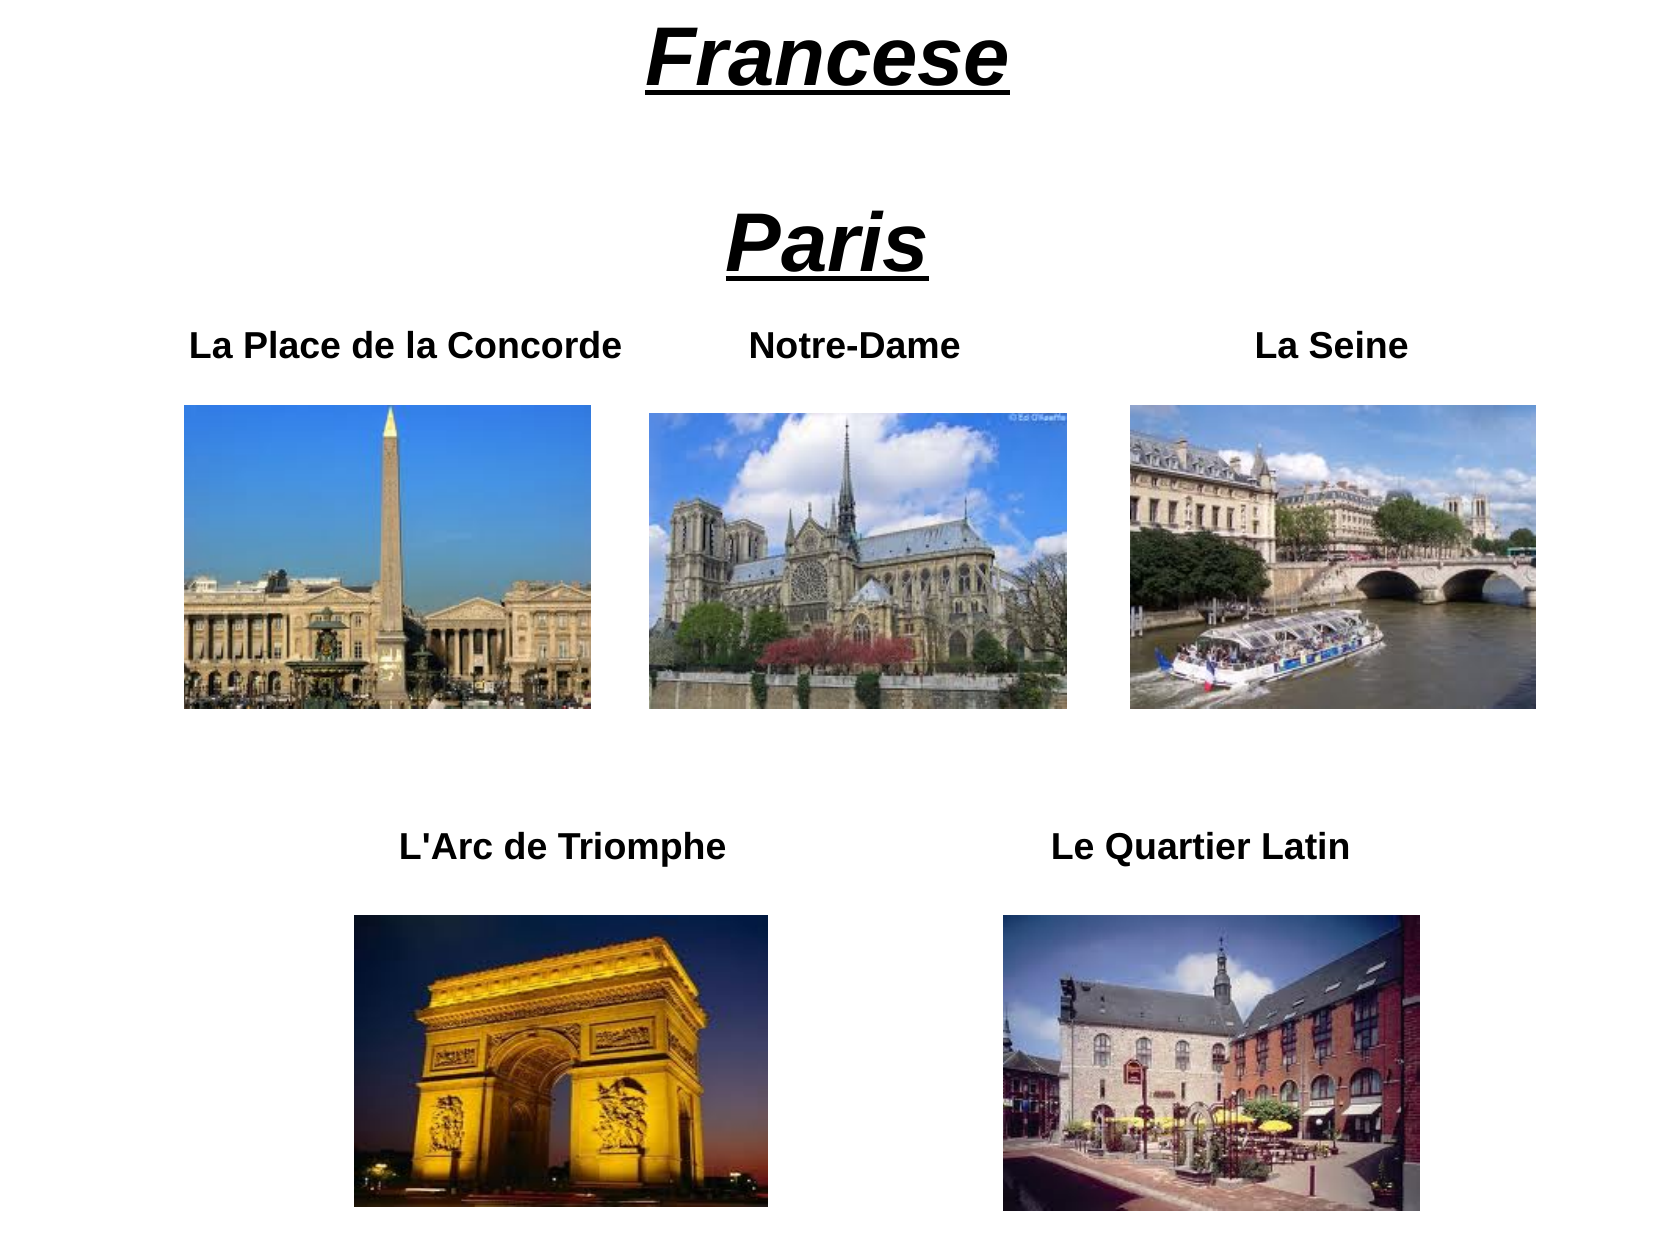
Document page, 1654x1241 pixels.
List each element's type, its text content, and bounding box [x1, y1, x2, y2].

picture [354, 915, 768, 1207]
picture [1003, 915, 1420, 1211]
picture [184, 405, 591, 709]
title Francese Paris [121, 10, 1534, 290]
picture [649, 413, 1067, 709]
picture [1130, 405, 1536, 709]
list La Place de la Concorde Notre-Dame La Seine L'Arc de Triomphe Le Quartier Latin [118, 324, 1558, 1241]
